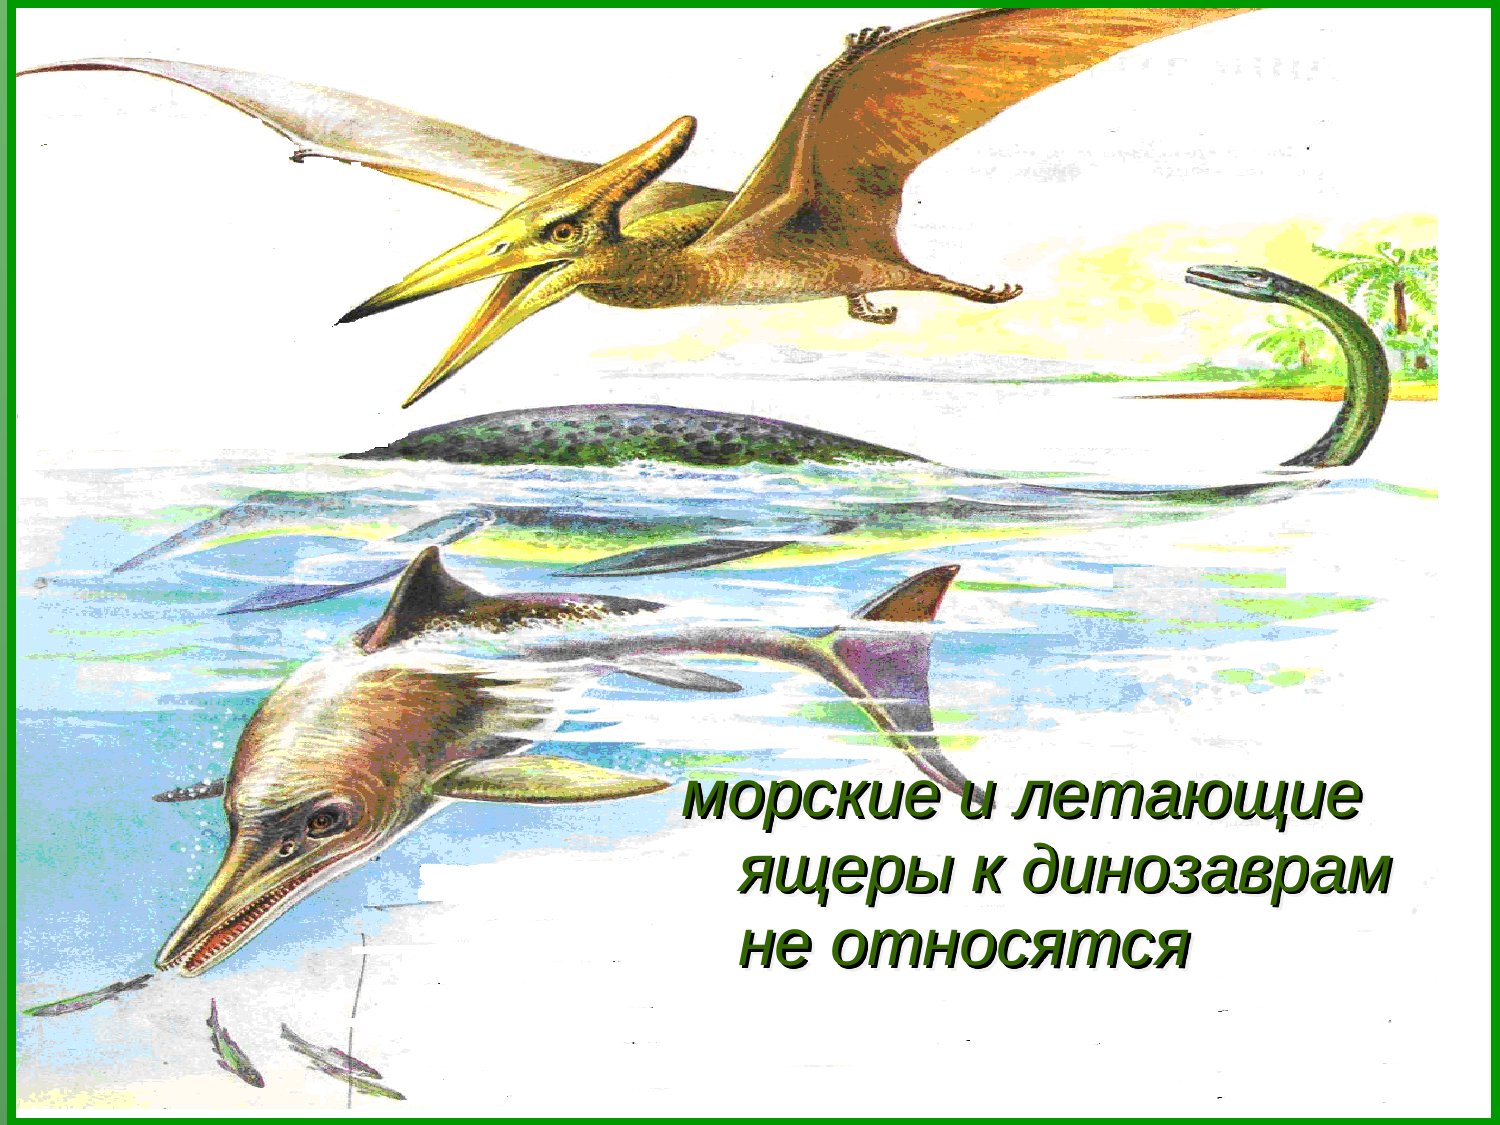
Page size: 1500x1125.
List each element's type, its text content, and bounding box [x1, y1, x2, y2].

list морские и летающие ящеры к динозаврам не относятся [667, 748, 1441, 1103]
picture [15, 7, 1491, 1118]
